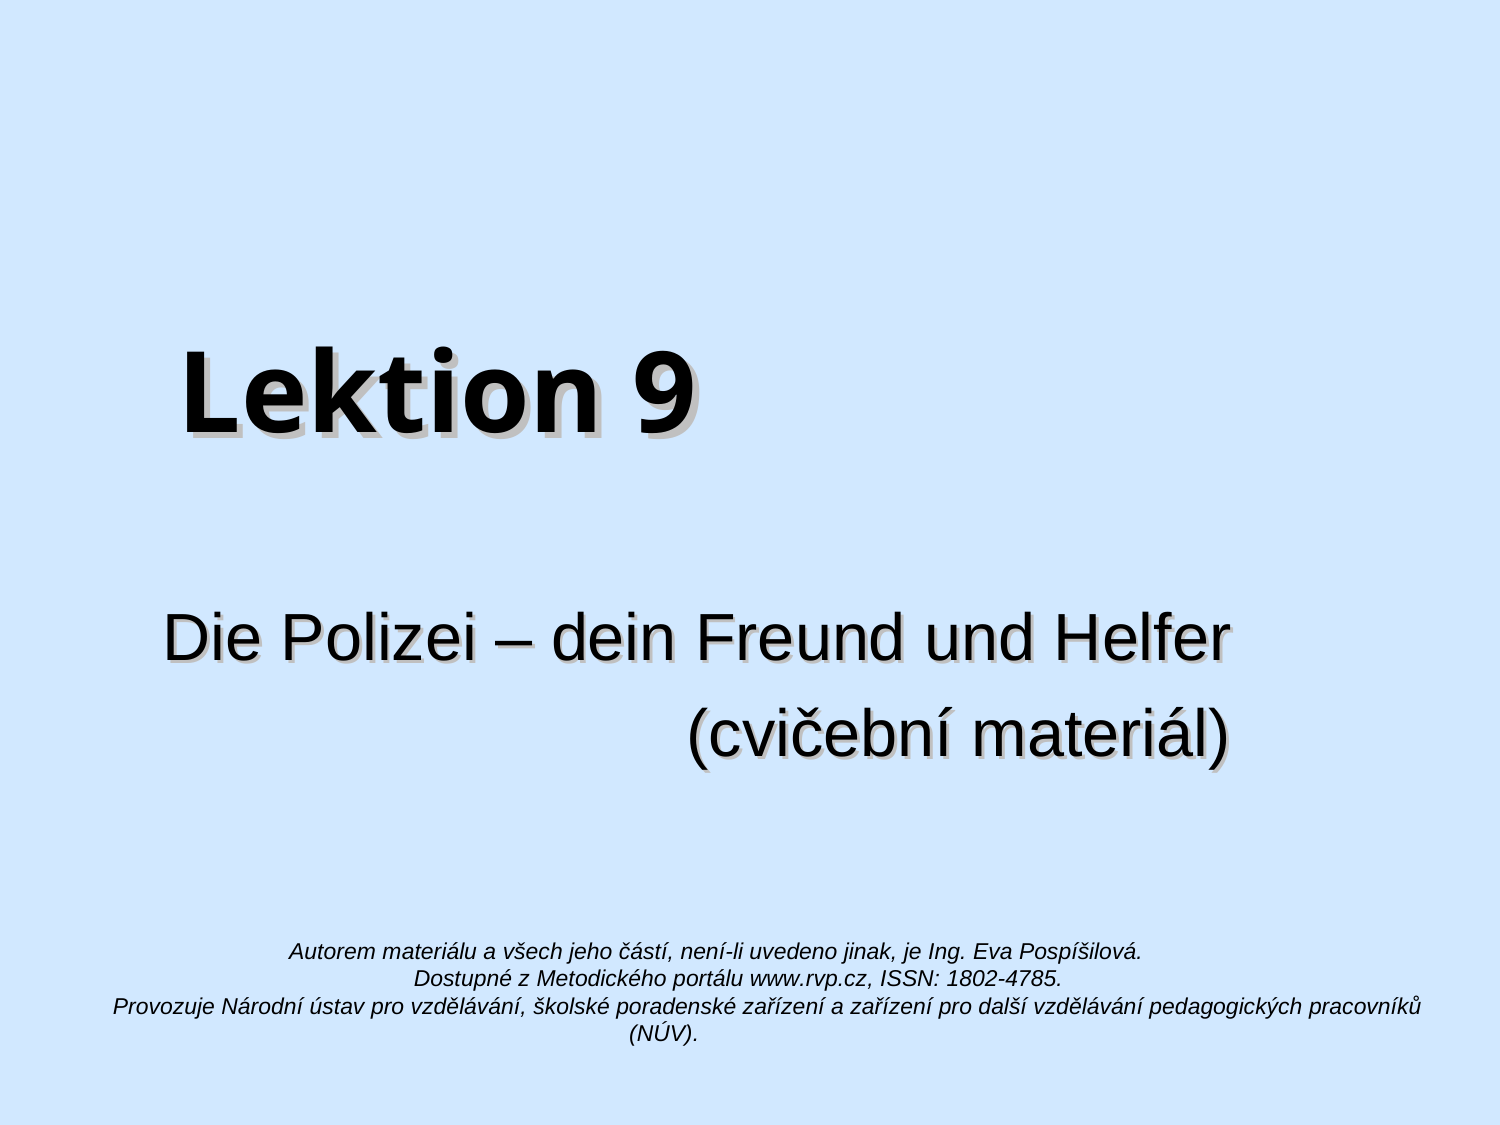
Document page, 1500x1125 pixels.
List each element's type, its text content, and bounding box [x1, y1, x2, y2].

text_box Die Polizei – dein Freund und Helfer (cvičební materiál) [147, 586, 1261, 811]
title Lektion 9 [162, 312, 1438, 598]
text_box Autorem materiálu a všech jeho částí, není-li uvedeno jinak, je Ing. Eva Pospíšilová. Dostupné z Metodického portálu www.rvp.cz, ISSN: 1802-4785. Provozuje Národní ústav pro vzdělávání, školské poradenské zařízení a zařízení pro další vzdělávání pedagogických pracovníků (NÚV). [0, 928, 1447, 1054]
